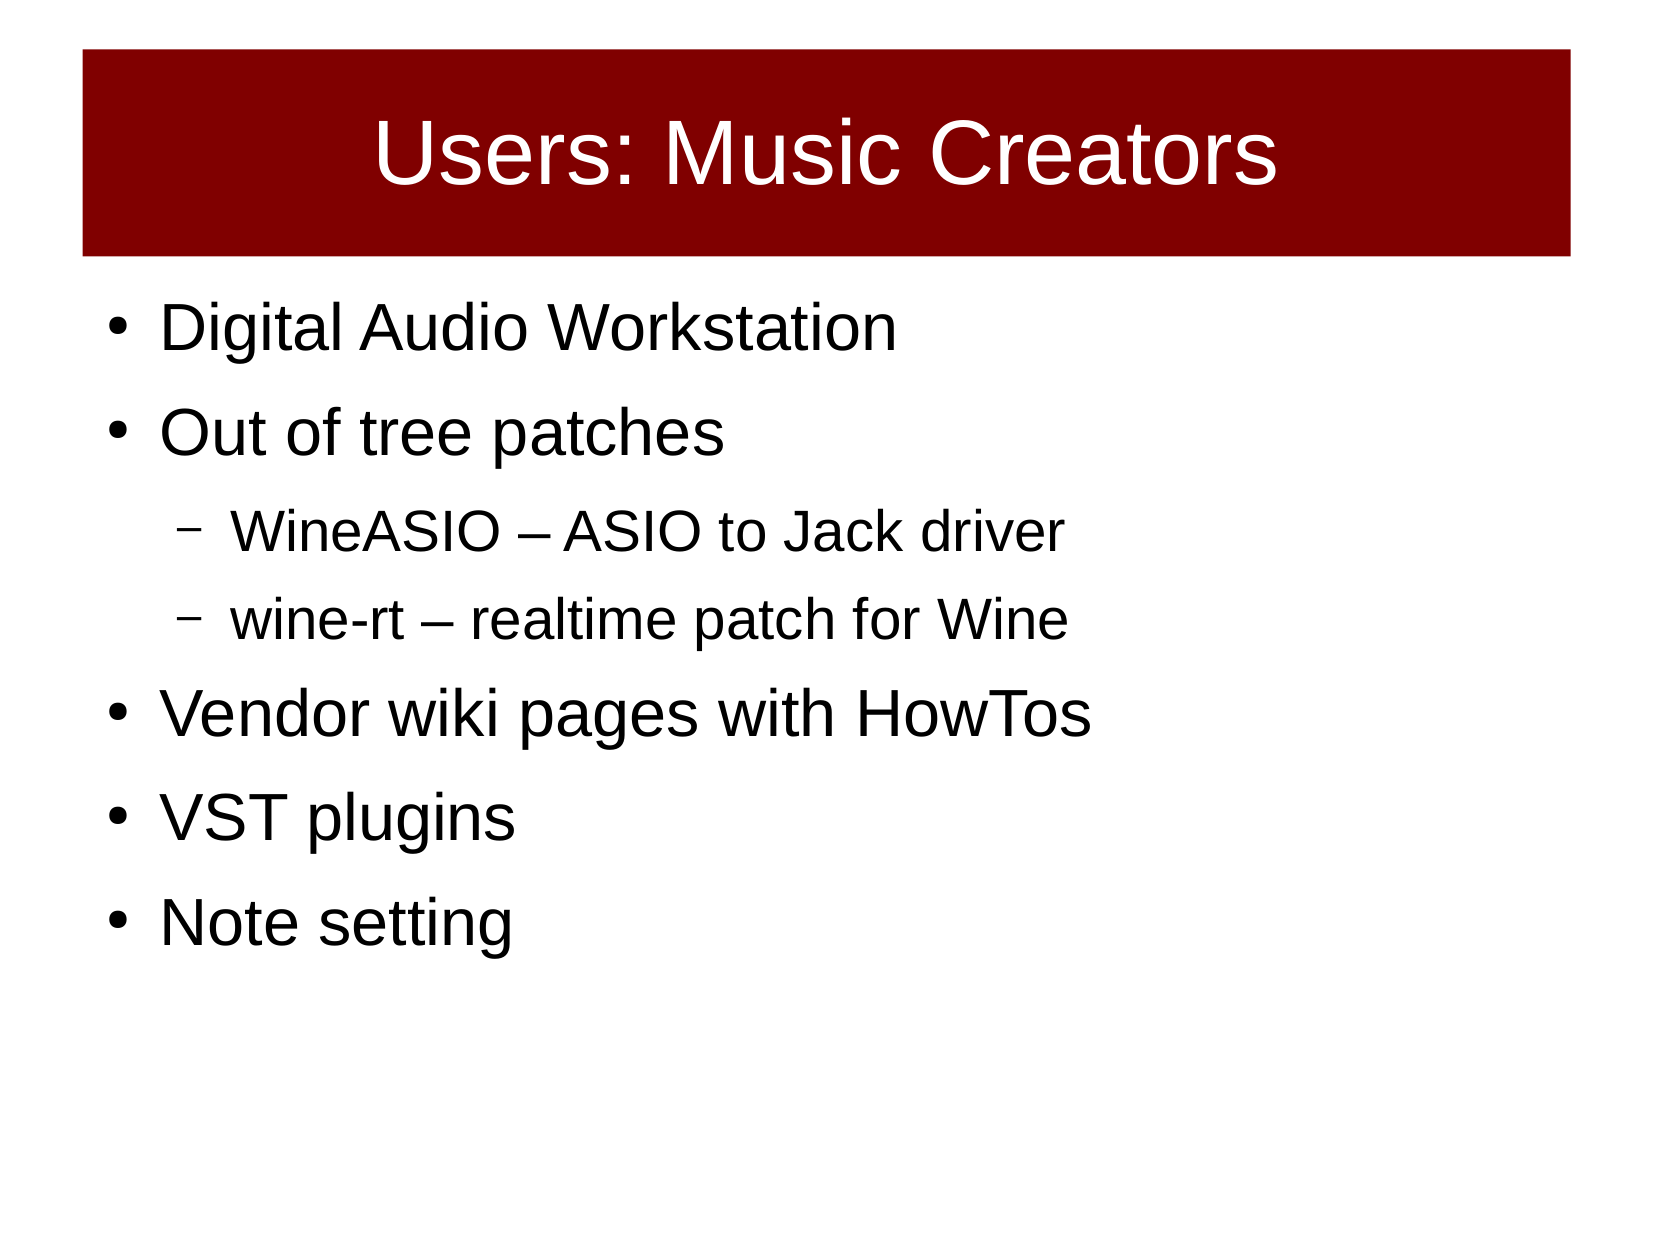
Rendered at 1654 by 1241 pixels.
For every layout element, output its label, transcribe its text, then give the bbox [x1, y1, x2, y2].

title Users: Music Creators [82, 49, 1571, 257]
list Digital Audio Workstation Out of tree patches WineASIO – ASIO to Jack driver wine-rt – realtime patch for Wine Vendor wiki pages with HowTos VST plugins Note setting [88, 290, 1577, 1094]
